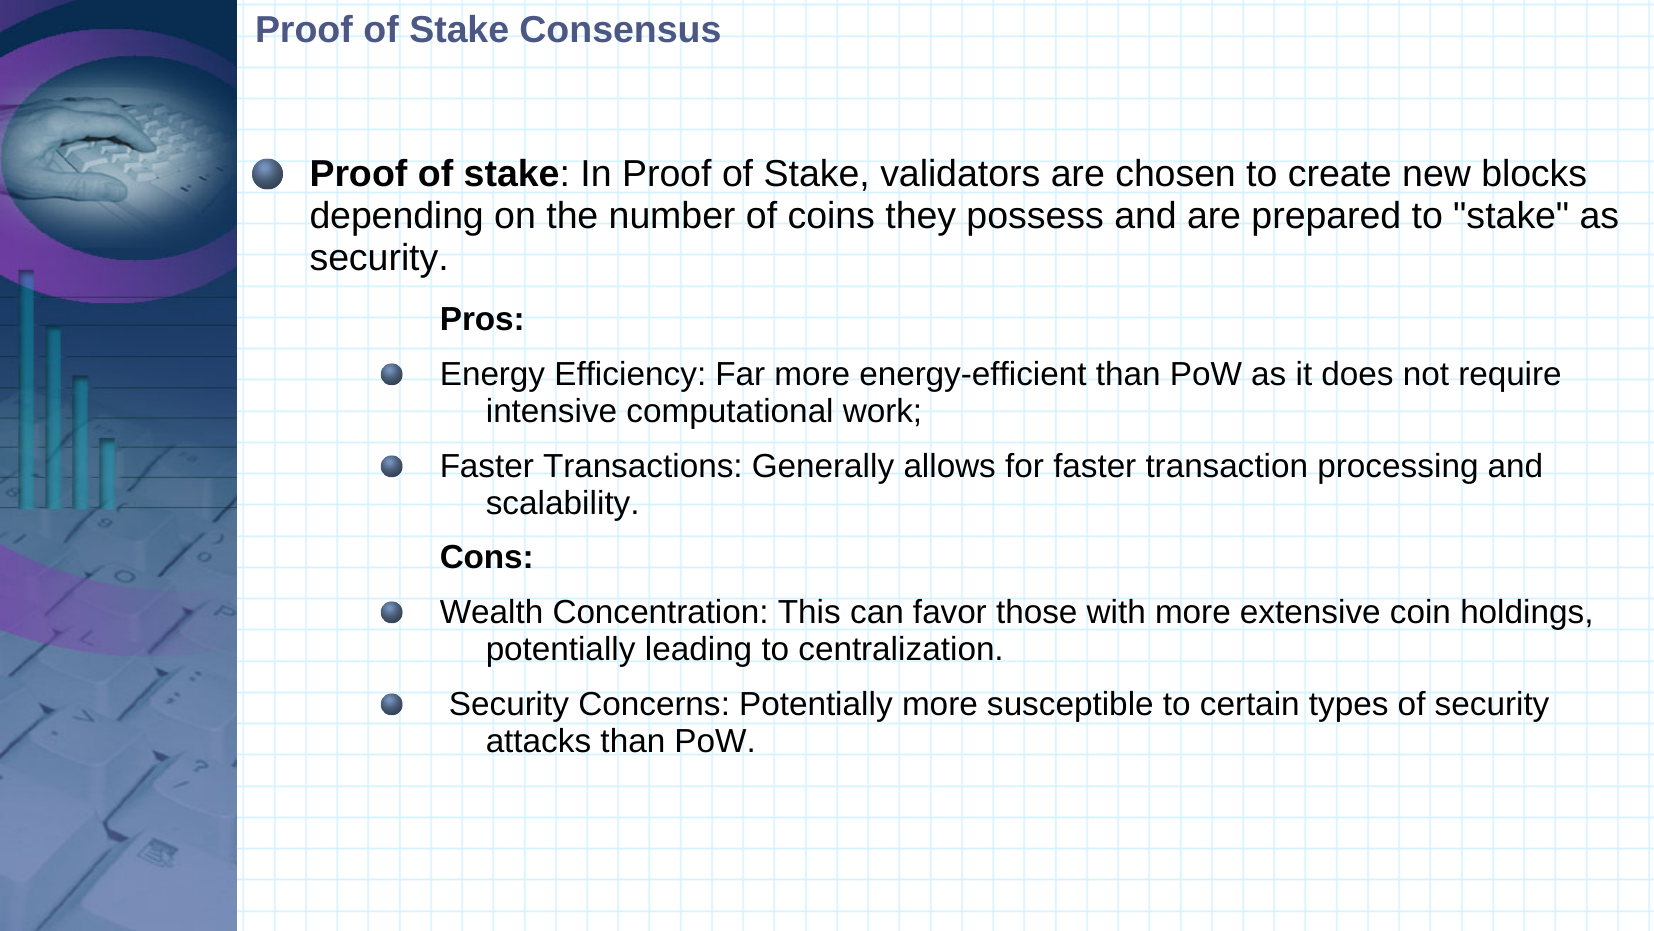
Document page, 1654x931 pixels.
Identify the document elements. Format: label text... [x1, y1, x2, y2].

list Proof of stake: In Proof of Stake, validators are chosen to create new blocks depending on the number of coins they possess and are prepared to "stake" as security. Pros: Energy Efficiency: Far more energy-efficient than PoW as it does not require intensive computational work; Faster Transactions: Generally allows for faster transaction processing and scalability. Cons: Wealth Concentration: This can favor those with more extensive coin holdings, potentially leading to centralization. Security Concerns: Potentially more susceptible to certain types of security attacks than PoW. [239, 88, 1625, 895]
title Proof of Stake Consensus [254, 0, 1640, 89]
picture [0, 0, 1654, 931]
